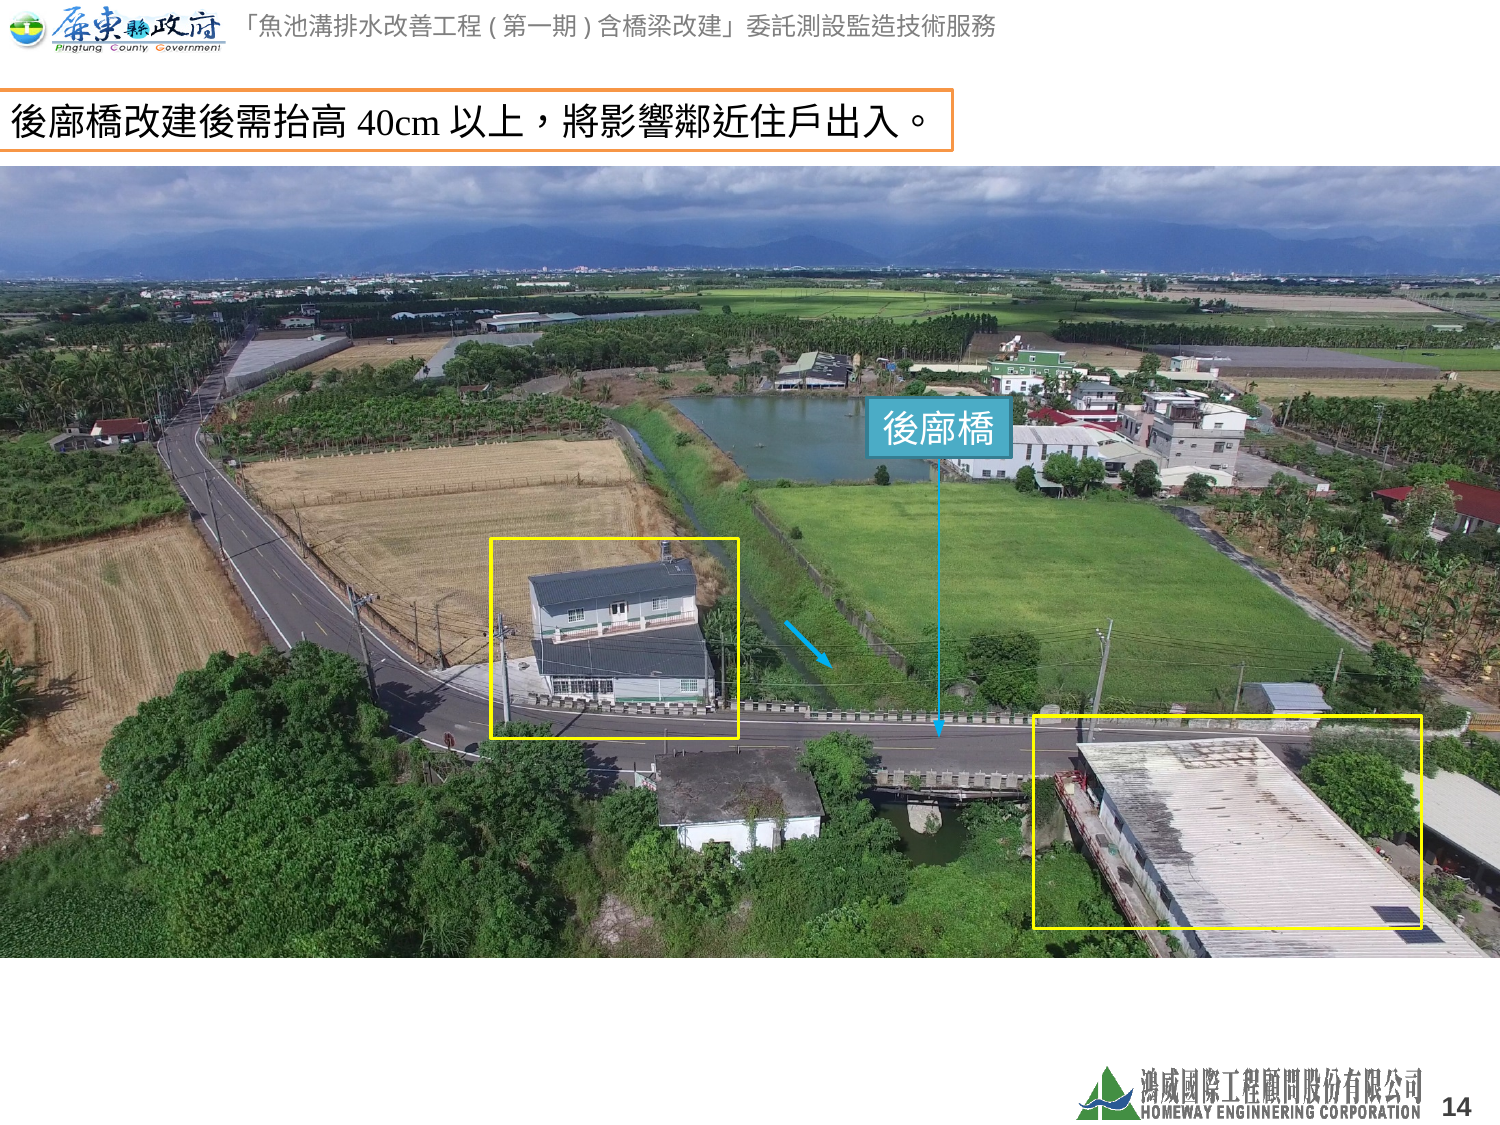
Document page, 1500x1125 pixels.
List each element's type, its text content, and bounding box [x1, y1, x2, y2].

text_box 後廍橋改建後需抬高40cm以上，將影響鄰近住戶出入。 [0, 90, 944, 151]
picture [0, 167, 1500, 959]
text_box 13 [1426, 1082, 1498, 1122]
text_box 後廍橋 [867, 397, 1011, 458]
